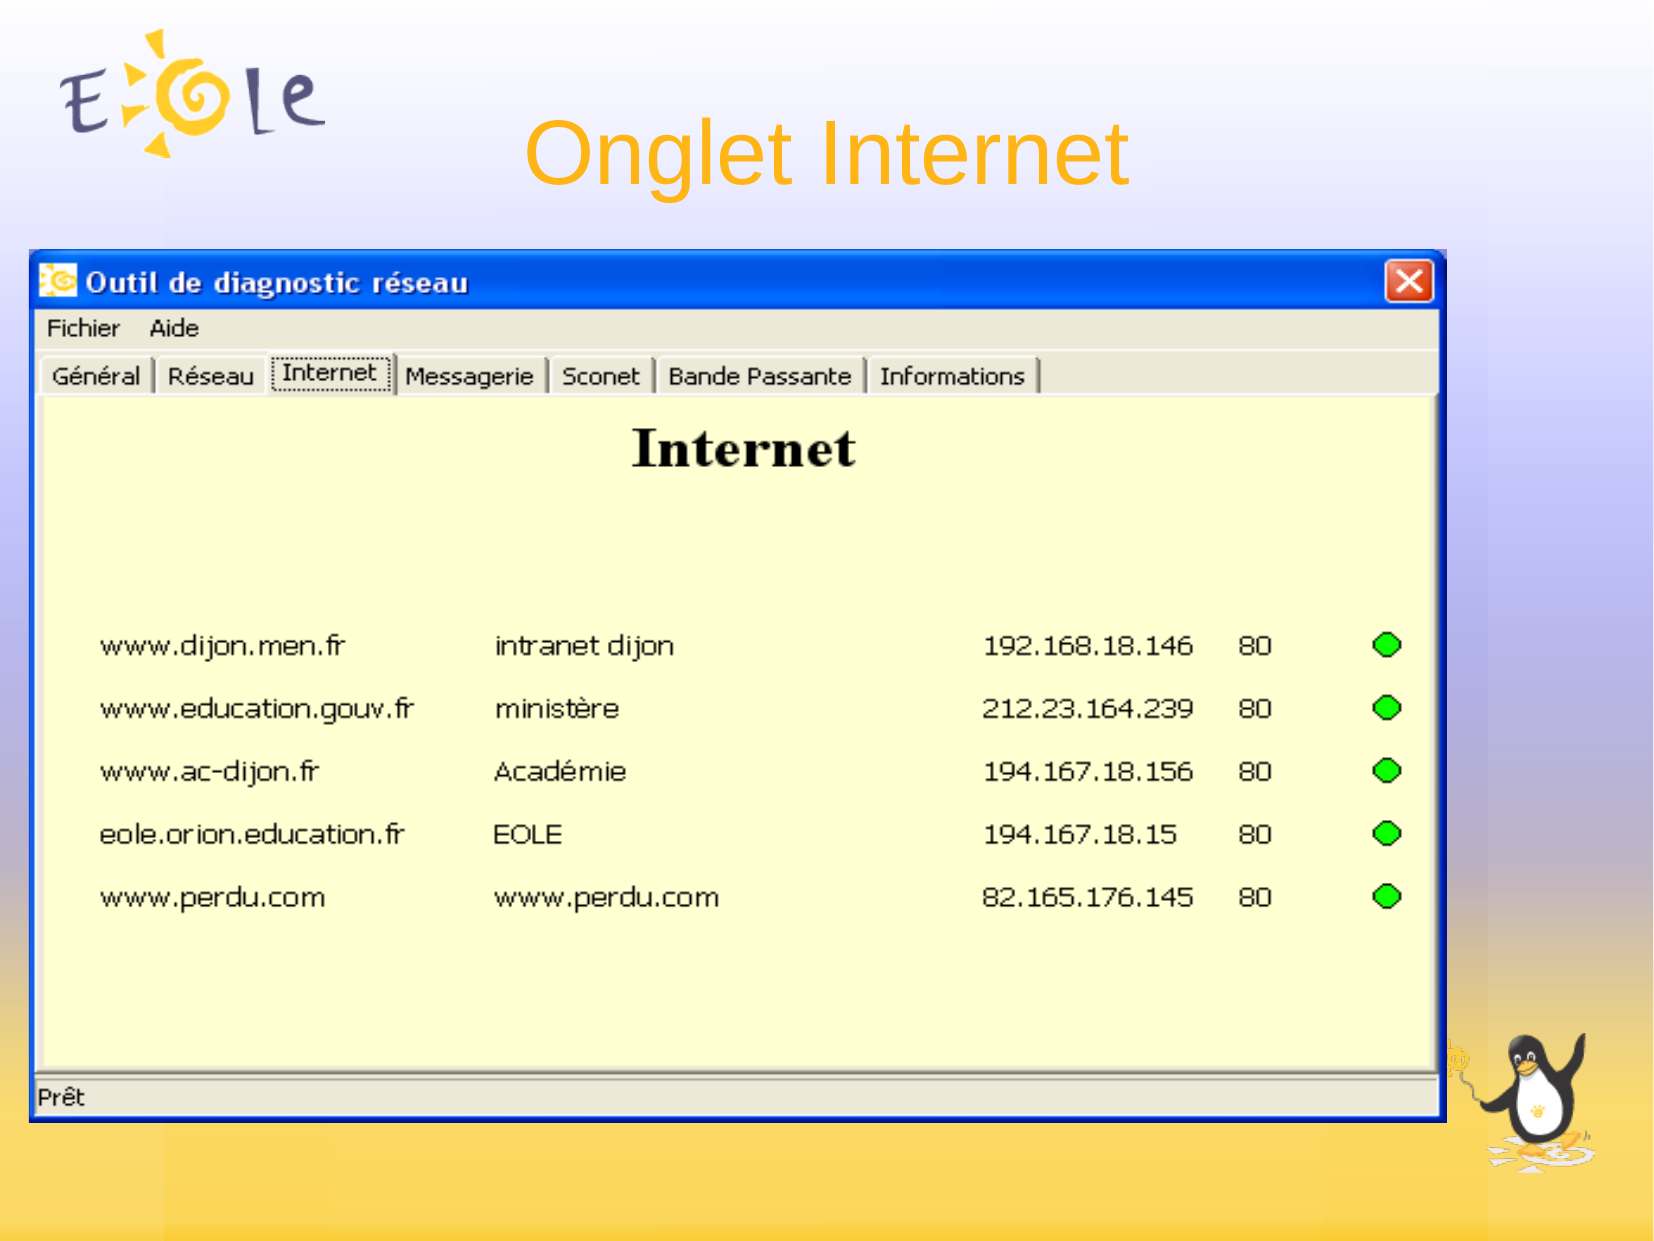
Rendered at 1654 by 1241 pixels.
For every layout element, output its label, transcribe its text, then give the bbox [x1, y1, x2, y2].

title Onglet Internet [82, 49, 1571, 257]
picture [0, 0, 1654, 1241]
